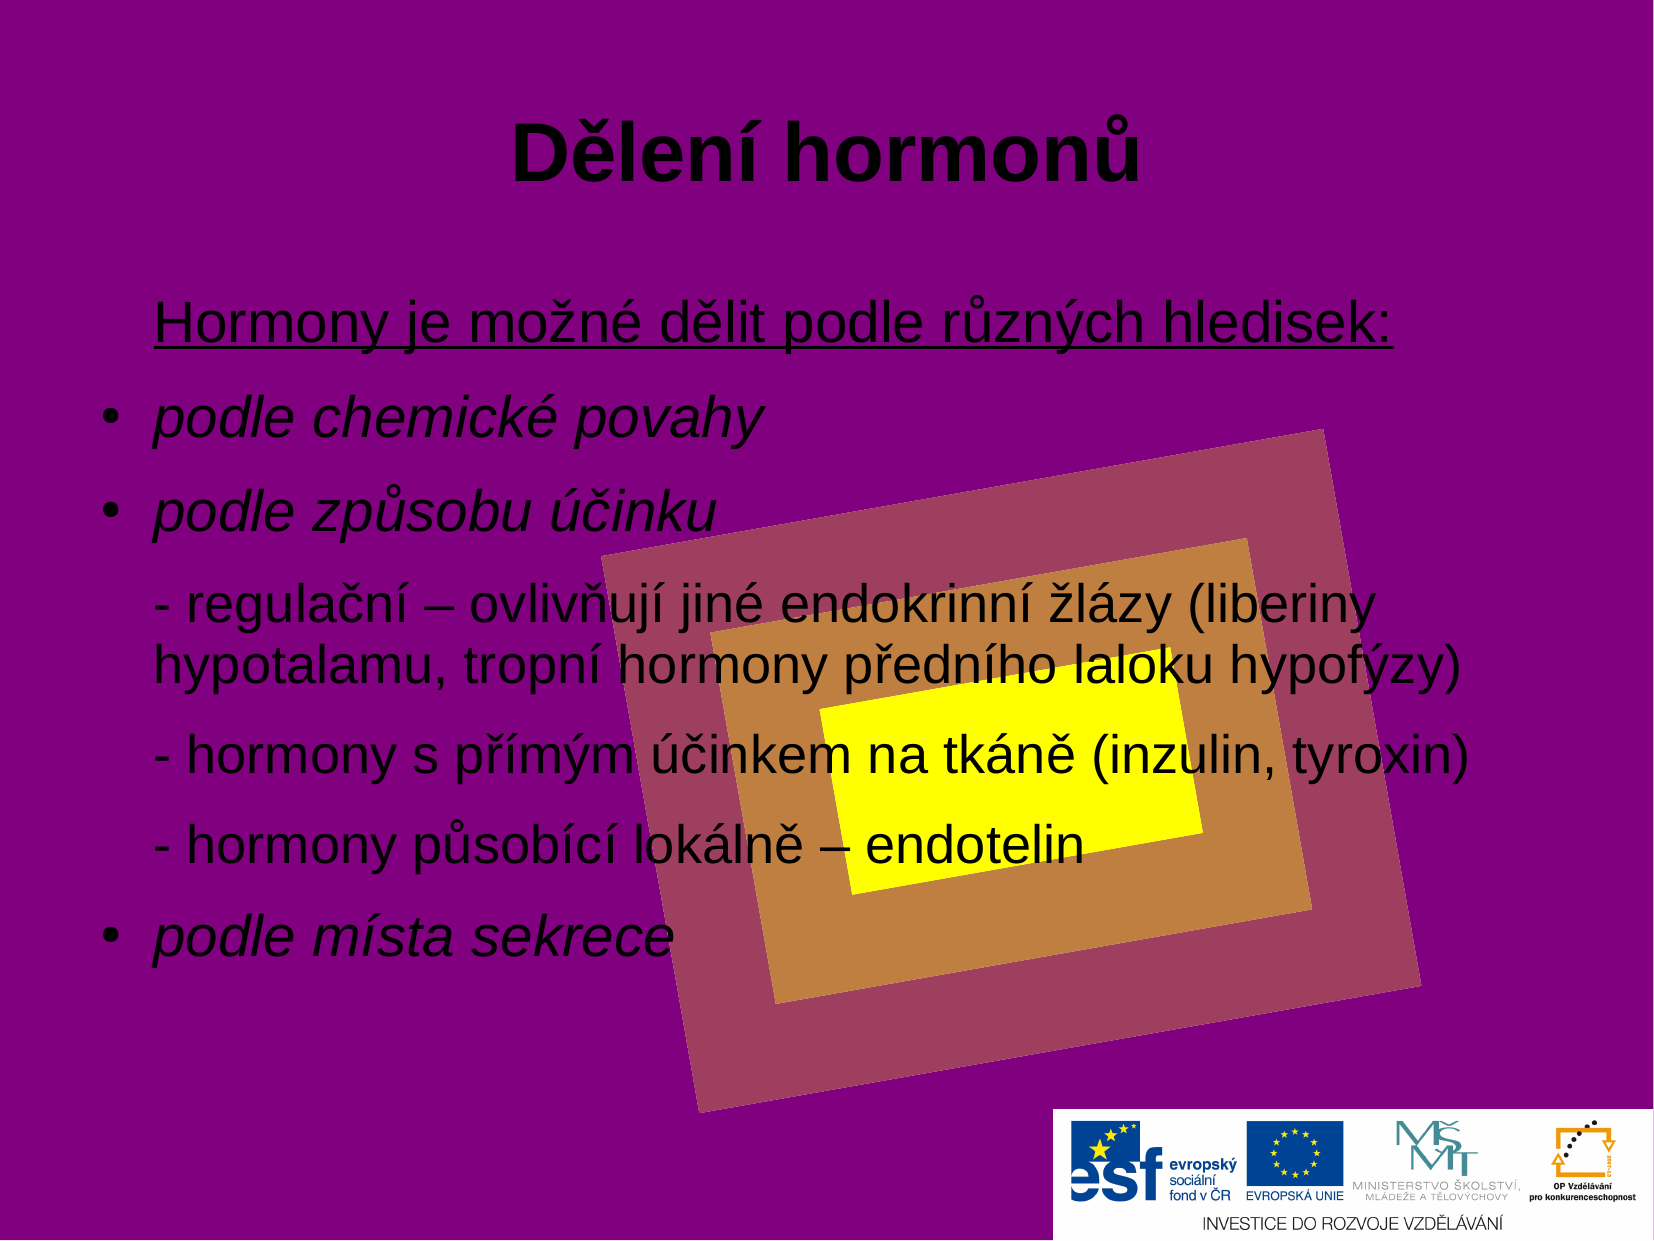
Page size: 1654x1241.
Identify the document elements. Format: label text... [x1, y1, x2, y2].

list Hormony je možné dělit podle různých hledisek: podle chemické povahy podle způsobu účinku - regulační – ovlivňují jiné endokrinní žlázy (liberiny hypotalamu, tropní hormony předního laloku hypofýzy) - hormony s přímým účinkem na tkáně (inzulin, tyroxin) - hormony působící lokálně – endotelin podle místa sekrece [82, 290, 1571, 1109]
picture [1053, 1109, 1654, 1241]
title Dělení hormonů [82, 49, 1571, 257]
